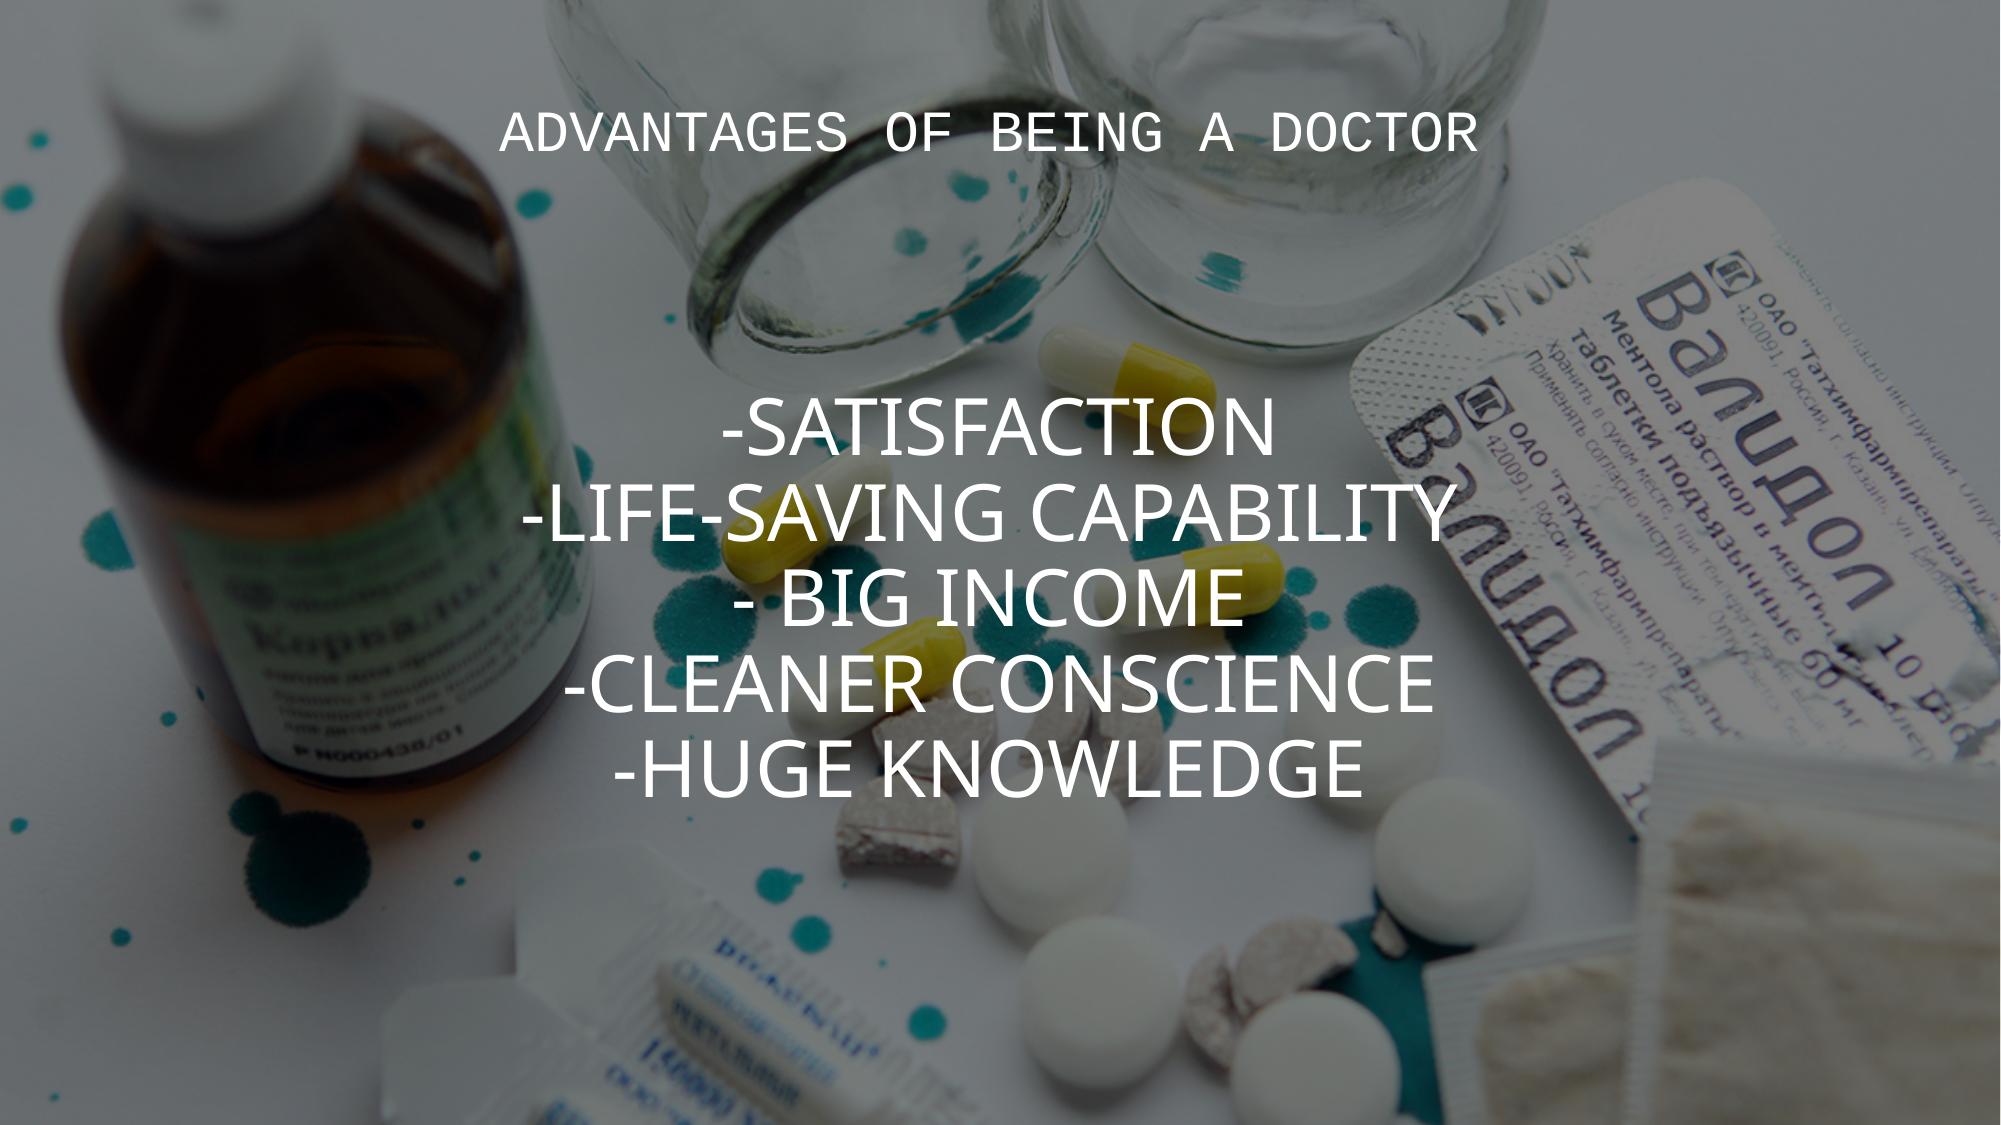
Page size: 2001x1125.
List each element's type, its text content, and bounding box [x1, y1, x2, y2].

picture [0, 0, 2000, 1125]
title -SATISFACTION -LIFE-SAVING CAPABILITY - BIG INCOME -CLEANER CONSCIENCE -HUGE KNOWLEDGE [249, 346, 1750, 823]
subtitle ADVANTAGES OF BEING A DOCTOR [256, 93, 1757, 274]
